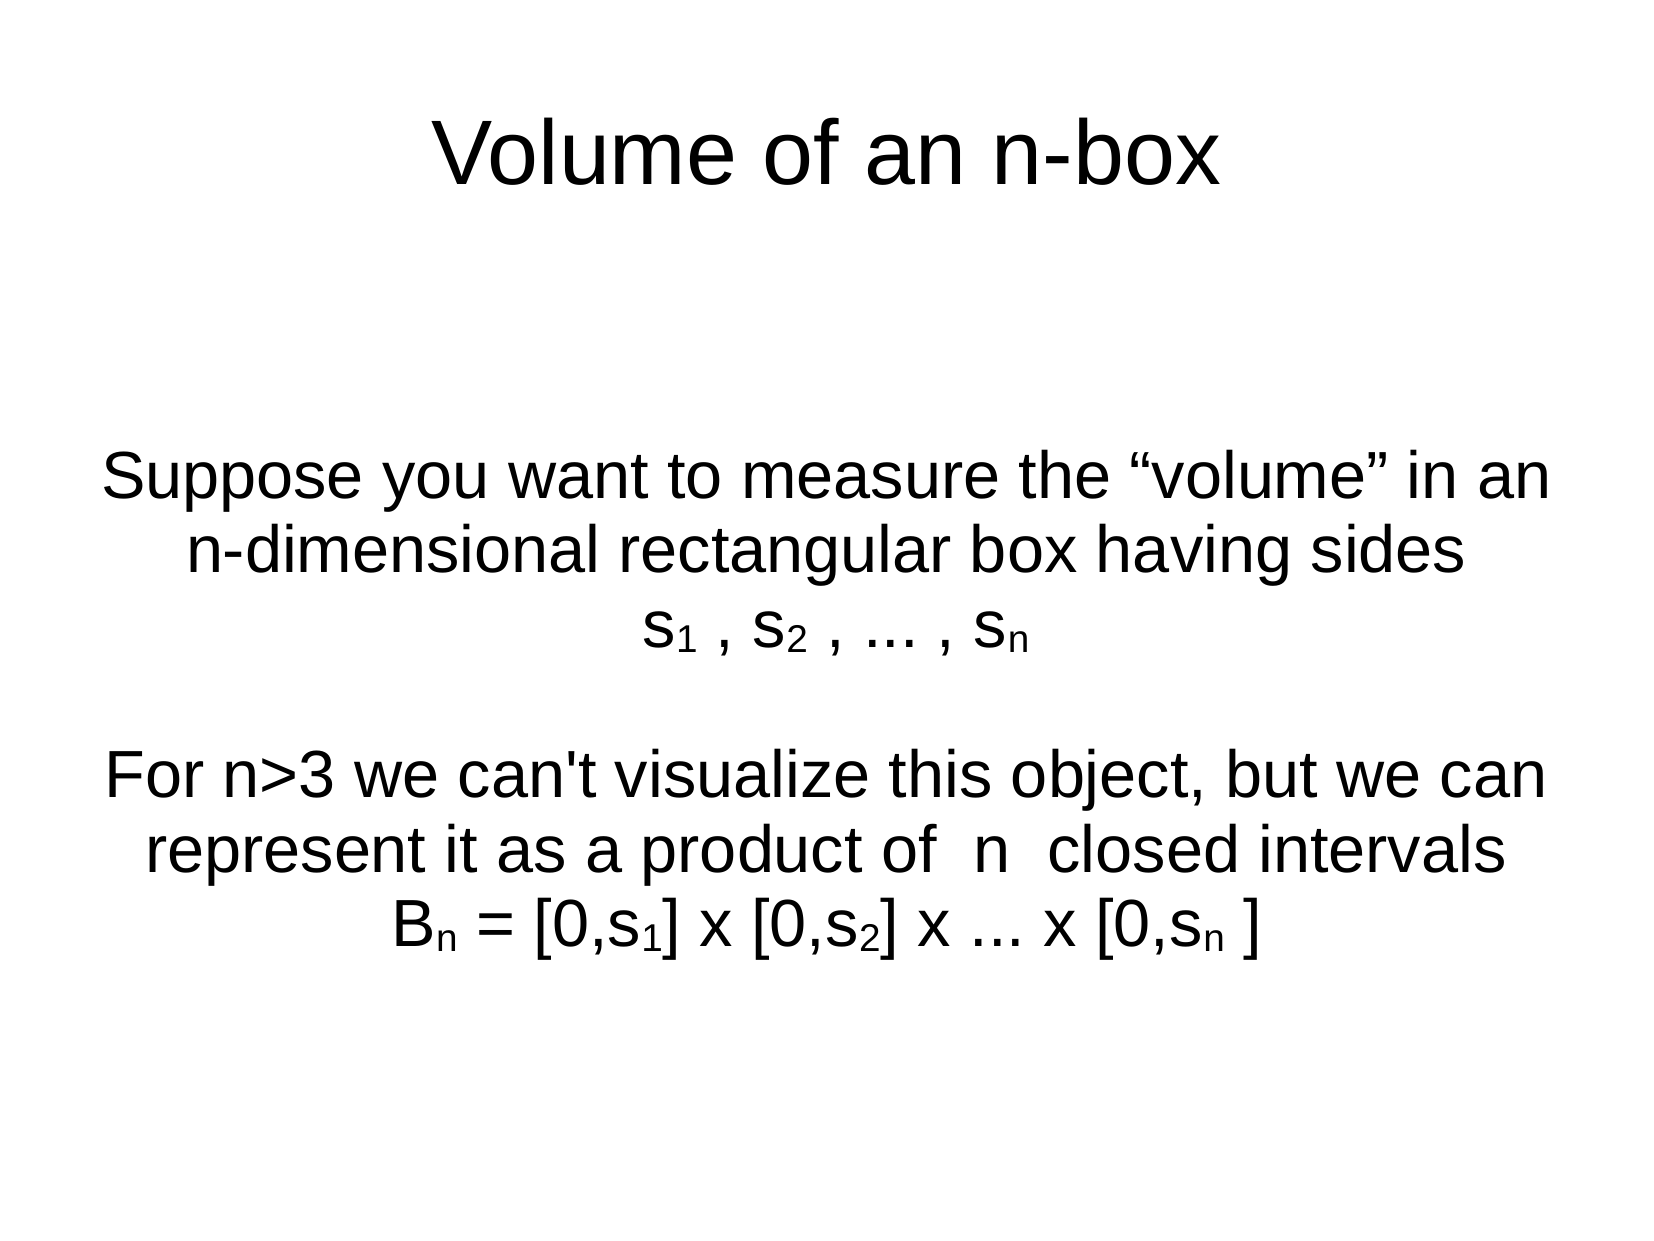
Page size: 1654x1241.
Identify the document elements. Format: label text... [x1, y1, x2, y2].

title Volume of an n-box [82, 56, 1571, 250]
subtitle Suppose you want to measure the “volume” in an n-dimensional rectangular box having sides s1 , s2 , ... , sn For n>3 we can't visualize this object, but we can represent it as a product of n closed intervals Bn = [0,s1] x [0,s2] x ... x [0,sn ] [82, 297, 1571, 1102]
